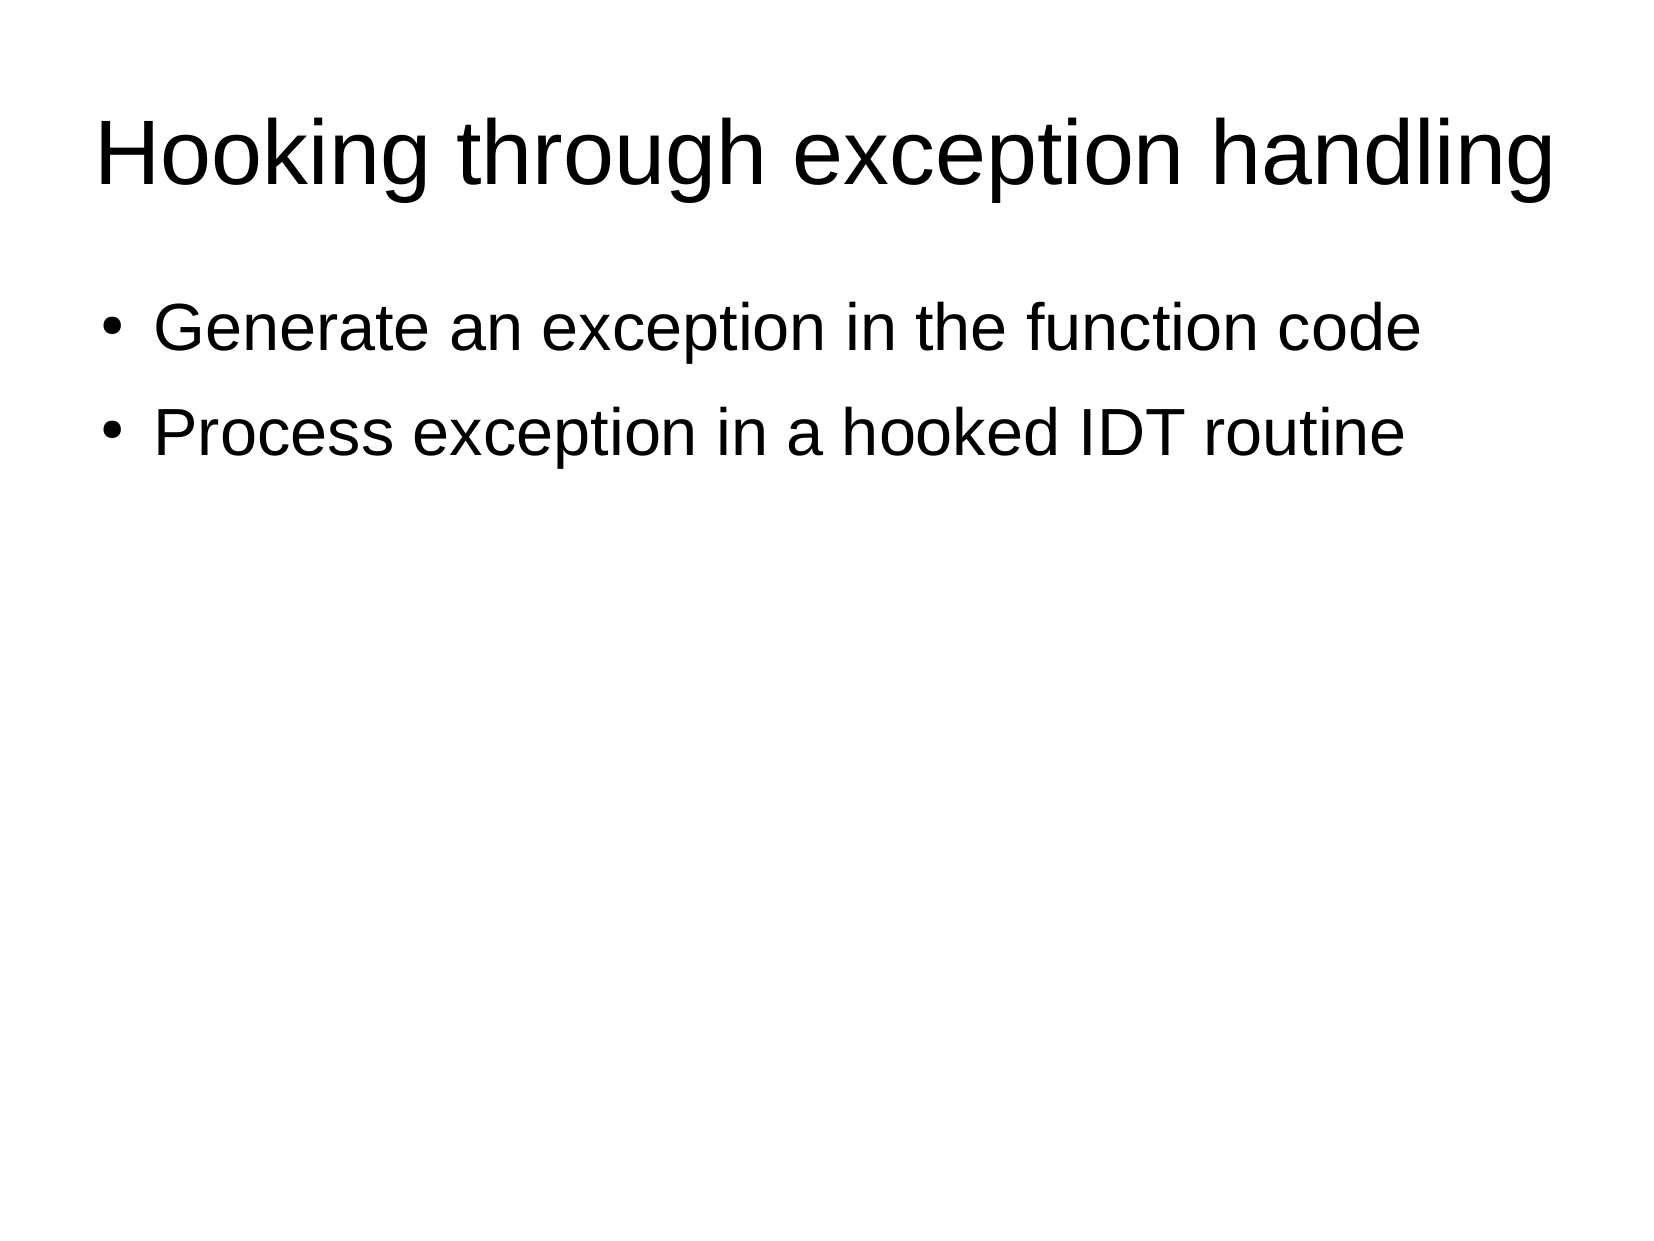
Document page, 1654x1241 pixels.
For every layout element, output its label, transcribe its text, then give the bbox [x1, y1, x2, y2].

list Generate an exception in the function code Process exception in a hooked IDT routine [82, 290, 1571, 1109]
title Hooking through exception handling [82, 49, 1571, 257]
